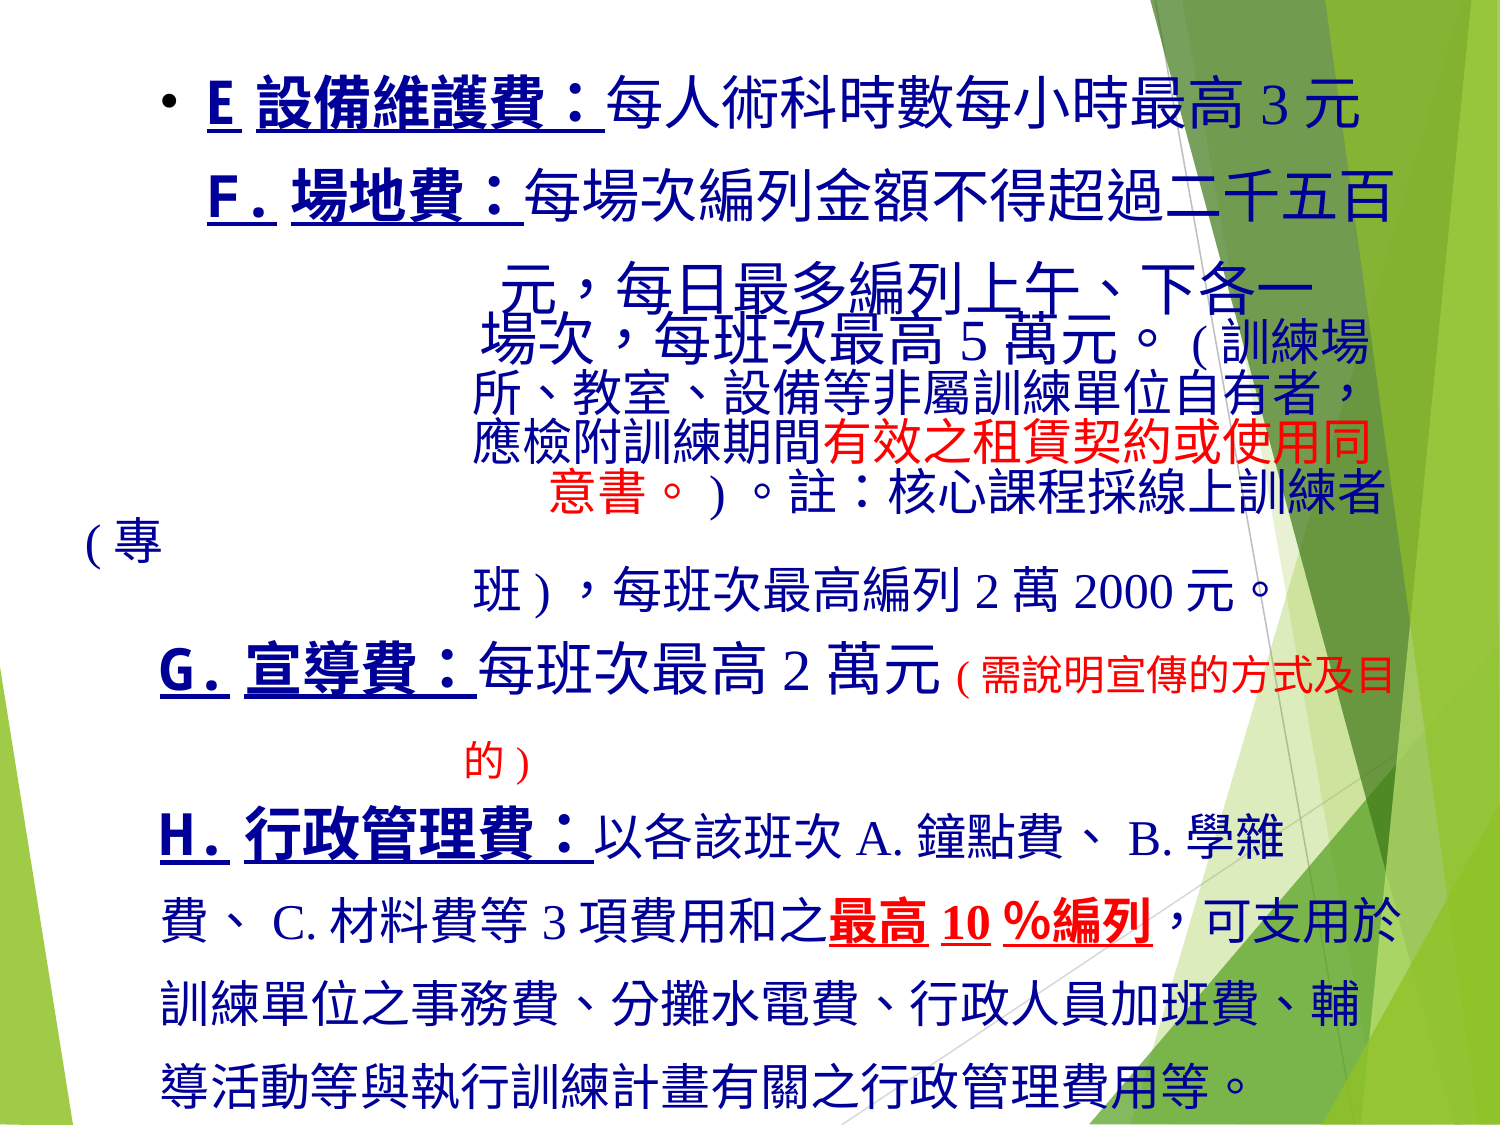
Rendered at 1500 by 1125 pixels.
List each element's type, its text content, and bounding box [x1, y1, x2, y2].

text_box E設備維護費：每人術科時數每小時最高3元F.場地費：每場次編列金額不得超過二千五百 元，每日最多編列上午、下各一 場次，每班次最高5萬元。(訓練場 所、教室、設備等非屬訓練單位自有者， 應檢附訓練期間有效之租賃契約或使用同 意書。)。註：核心課程採線上訓練者(專 班)，每班次最高編列2萬2000元。 G.宣導費：每班次最高2萬元(需說明宣傳的方式及目 的) H.行政管理費：以各該班次A.鐘點費、B.學雜費、C.材料費等3項費用和之最高10％編列，可支用於訓練單位之事務費、分攤水電費、行政人員加班費、輔導活動等與執行訓練計畫有關之行政管理費用等。 [70, 35, 1421, 1125]
